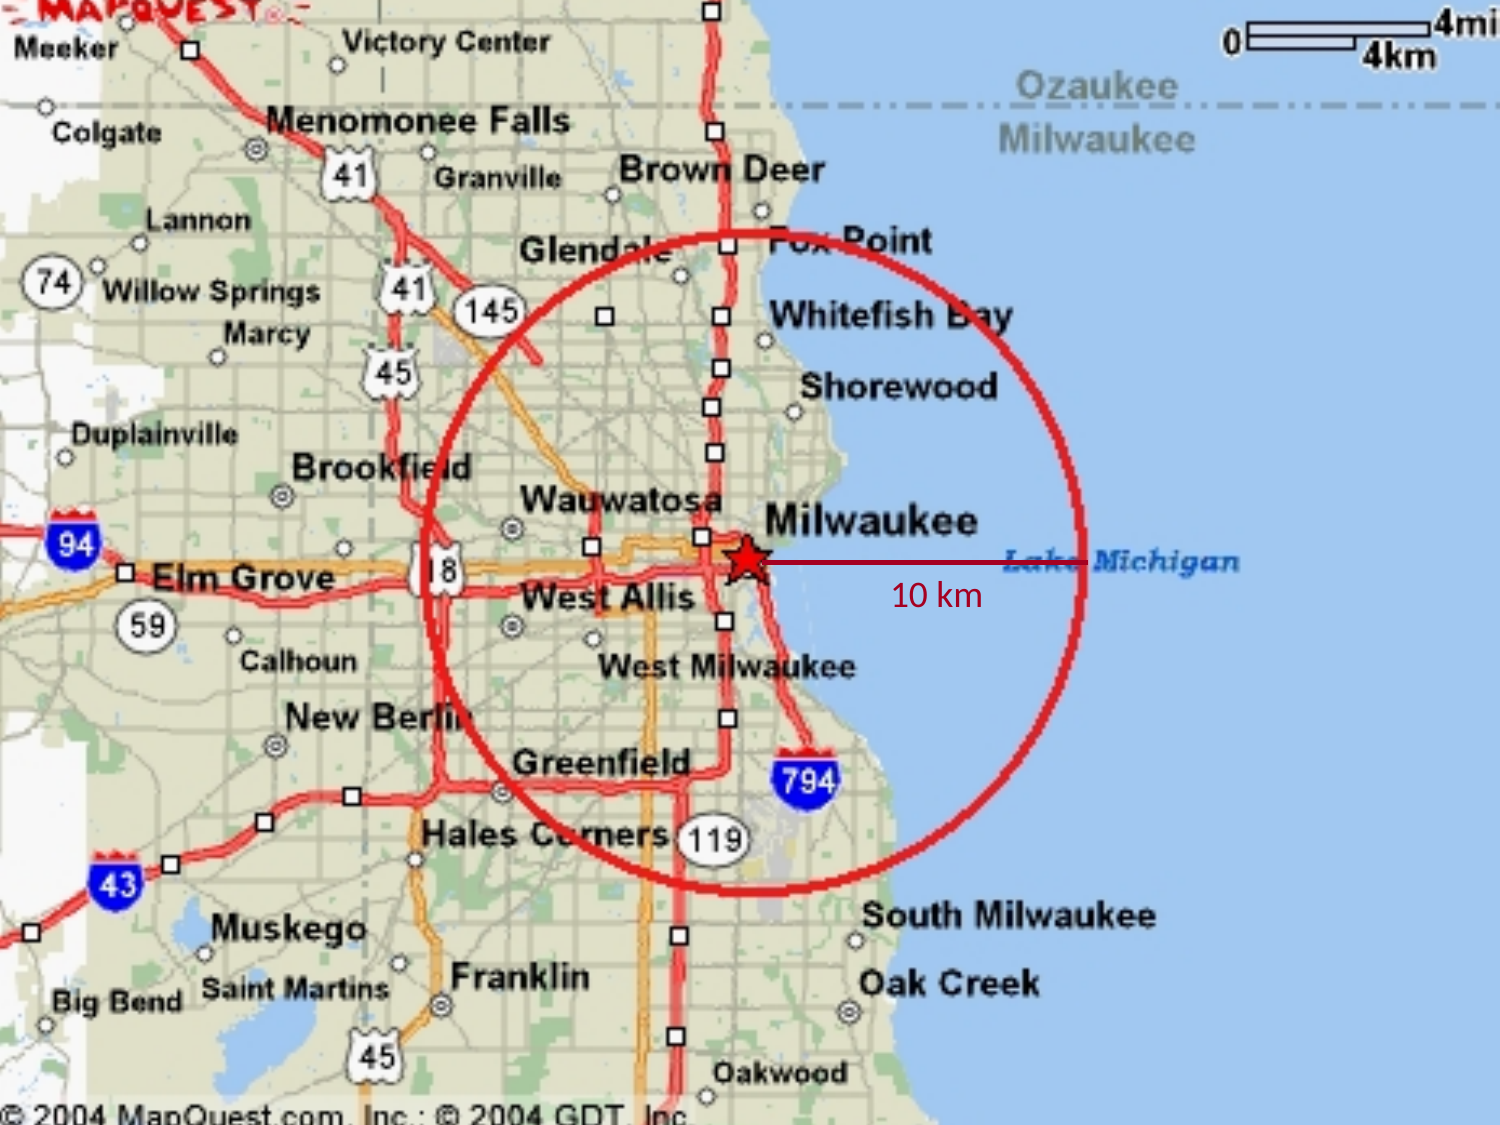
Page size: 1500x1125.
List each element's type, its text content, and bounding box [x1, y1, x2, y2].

text_box 10 km [866, 565, 999, 623]
picture [0, 0, 1500, 1125]
